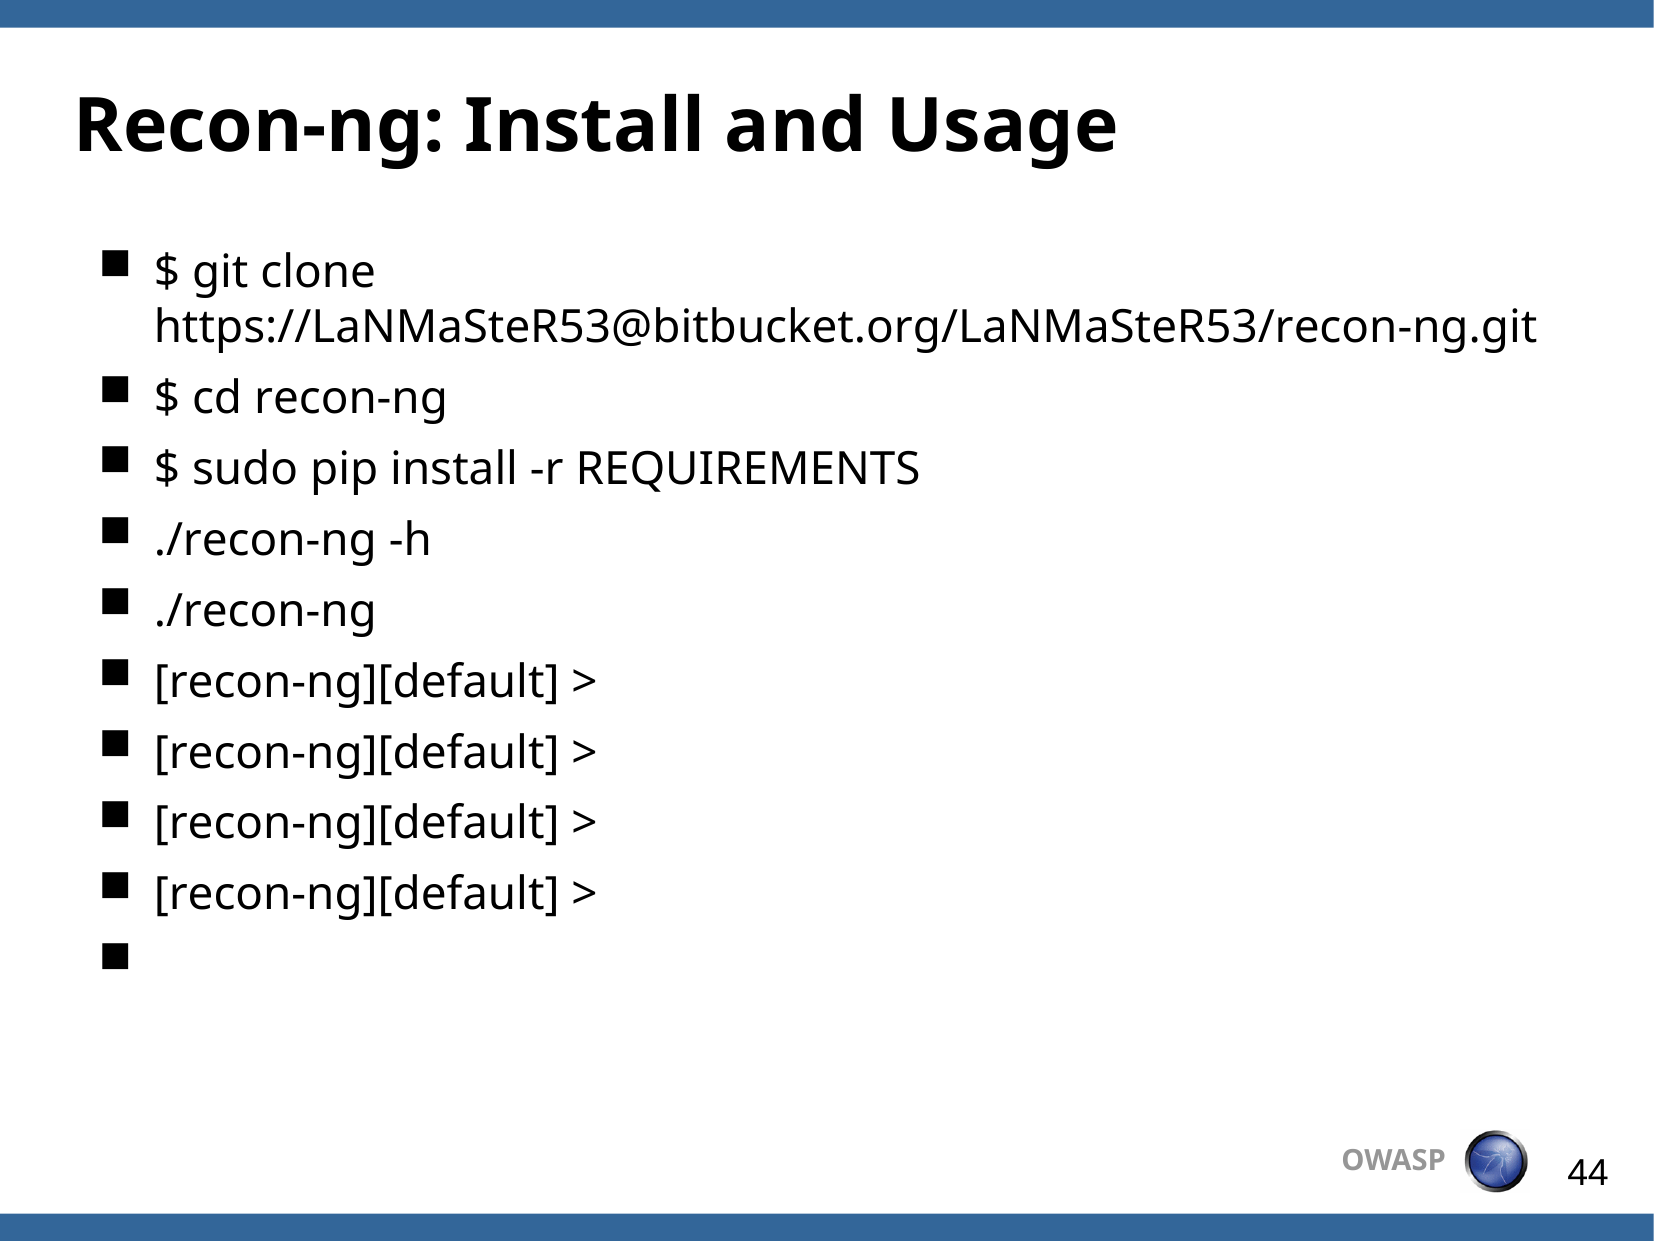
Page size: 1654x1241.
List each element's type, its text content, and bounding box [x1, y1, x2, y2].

title Recon-ng: Install and Usage [59, 35, 1548, 207]
picture [1460, 1129, 1530, 1193]
list $ git clone https://LaNMaSteR53@bitbucket.org/LaNMaSteR53/recon-ng.git $ cd recon-ng $ sudo pip install -r REQUIREMENTS ./recon-ng -h ./recon-ng [recon-ng][default] > [recon-ng][default] > [recon-ng][default] > [recon-ng][default] > [82, 234, 1571, 1108]
